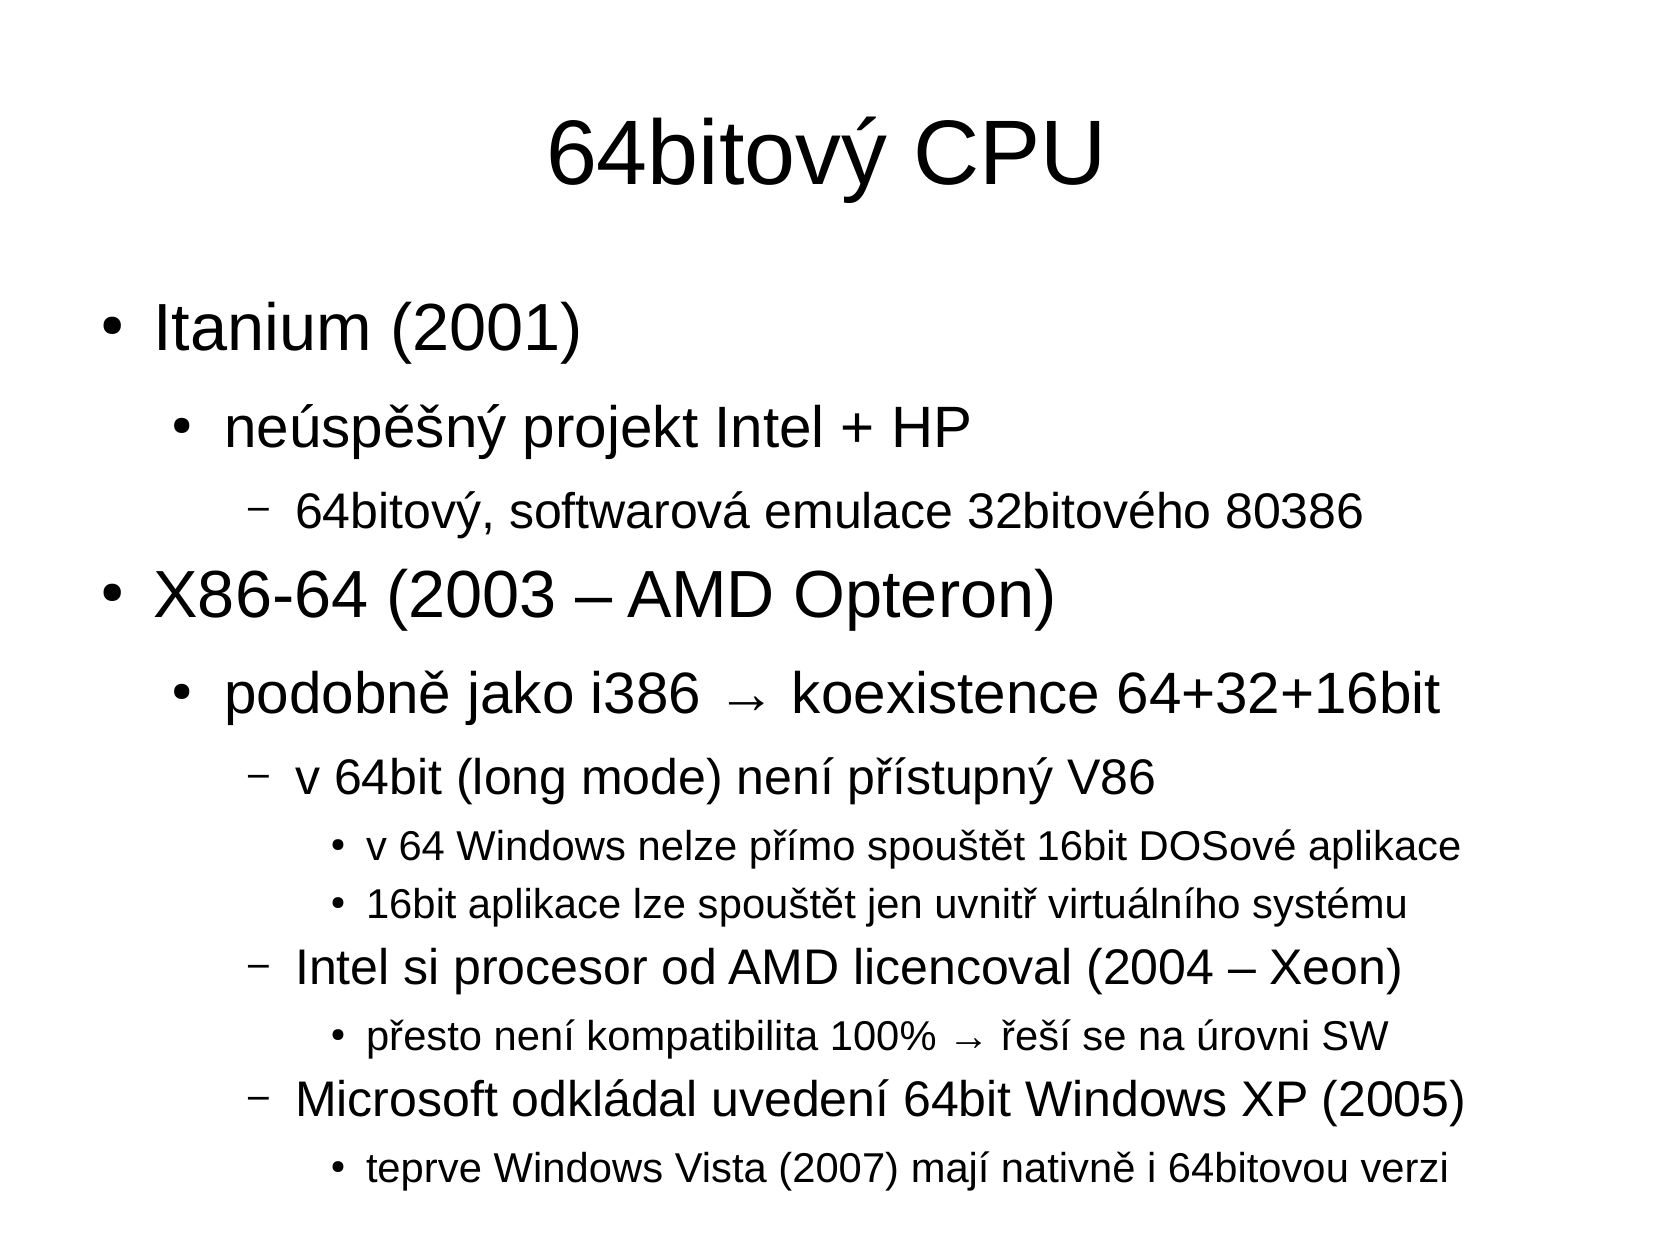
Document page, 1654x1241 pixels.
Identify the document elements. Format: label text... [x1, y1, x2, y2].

title 64bitový CPU [82, 49, 1571, 257]
list Itanium (2001) neúspěšný projekt Intel + HP 64bitový, softwarová emulace 32bitového 80386 X86-64 (2003 – AMD Opteron) podobně jako i386 → koexistence 64+32+16bit v 64bit (long mode) není přístupný V86 v 64 Windows nelze přímo spouštět 16bit DOSové aplikace 16bit aplikace lze spouštět jen uvnitř virtuálního systému Intel si procesor od AMD licencoval (2004 – Xeon) přesto není kompatibilita 100% → řeší se na úrovni SW Microsoft odkládal uvedení 64bit Windows XP (2005) teprve Windows Vista (2007) mají nativně i 64bitovou verzi [82, 290, 1571, 1193]
